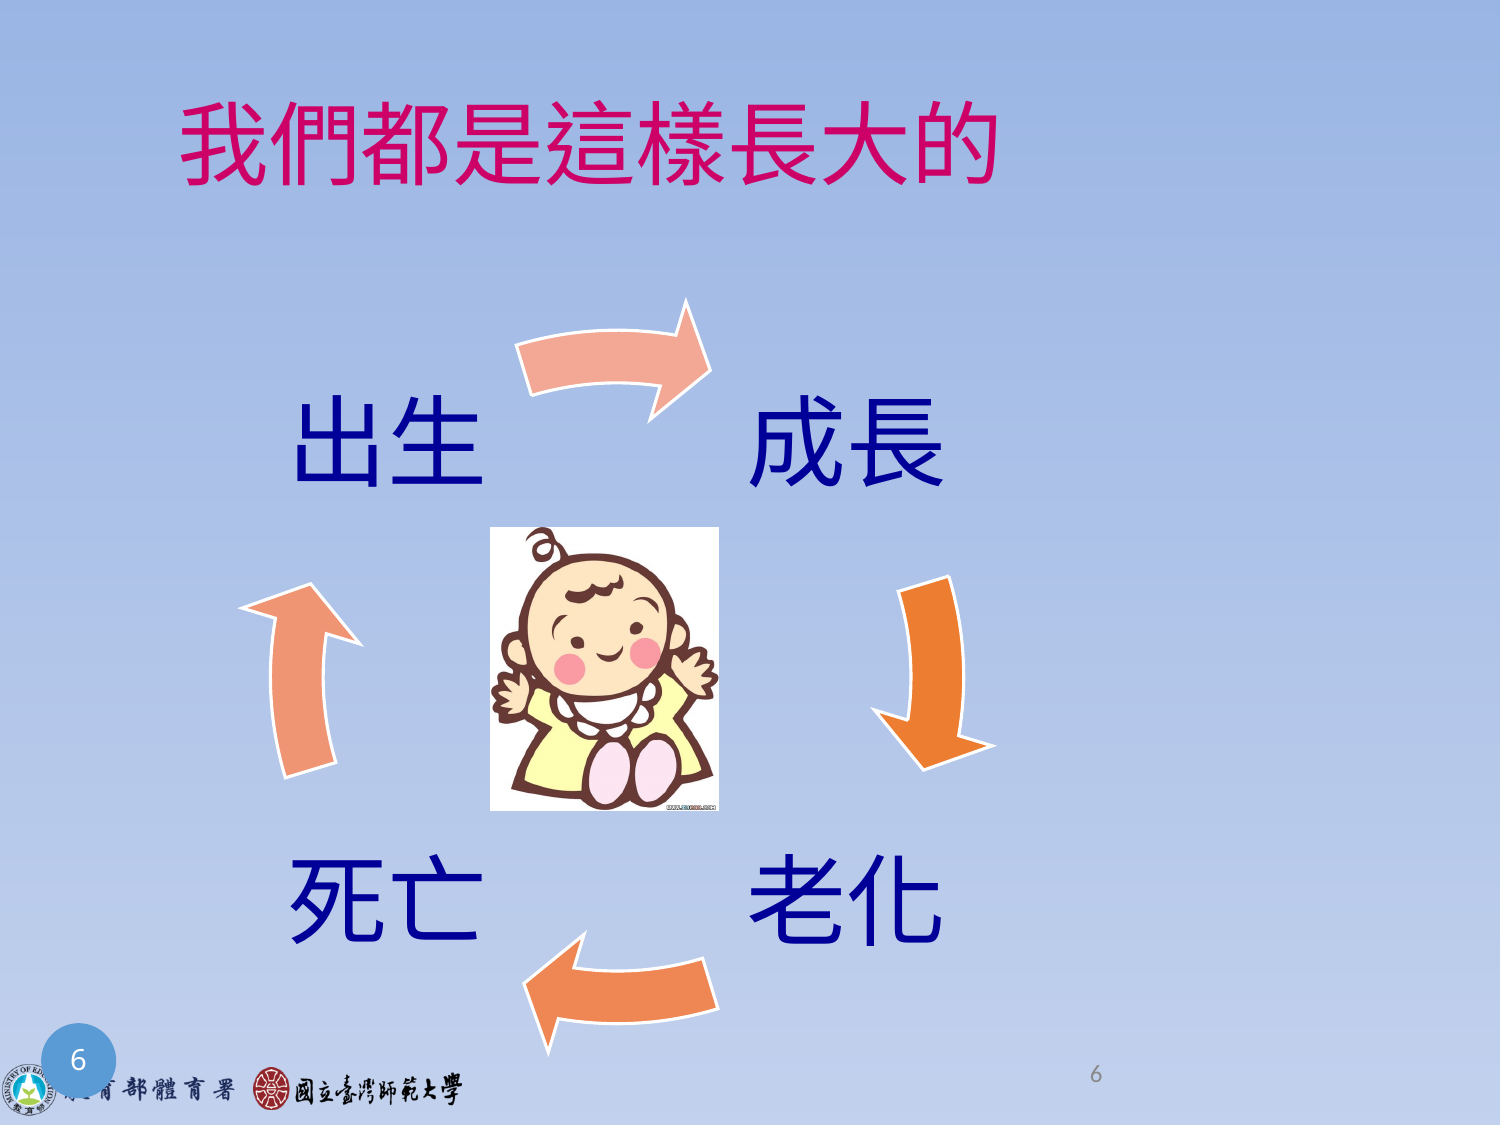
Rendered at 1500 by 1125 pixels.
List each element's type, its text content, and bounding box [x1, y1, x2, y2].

picture [490, 527, 719, 811]
text_box [242, 583, 360, 778]
title 我們都是這樣長大的 [29, 29, 1152, 254]
text_box [874, 576, 993, 771]
text_box 老化 [711, 771, 983, 1042]
text_box 成長 [711, 312, 983, 583]
text_box [523, 934, 718, 1053]
text_box [516, 301, 711, 420]
text_box 死亡 [252, 771, 523, 1042]
text_box [41, 1023, 117, 1099]
text_box [1074, 1042, 1426, 1103]
text_box 出生 [252, 312, 523, 583]
